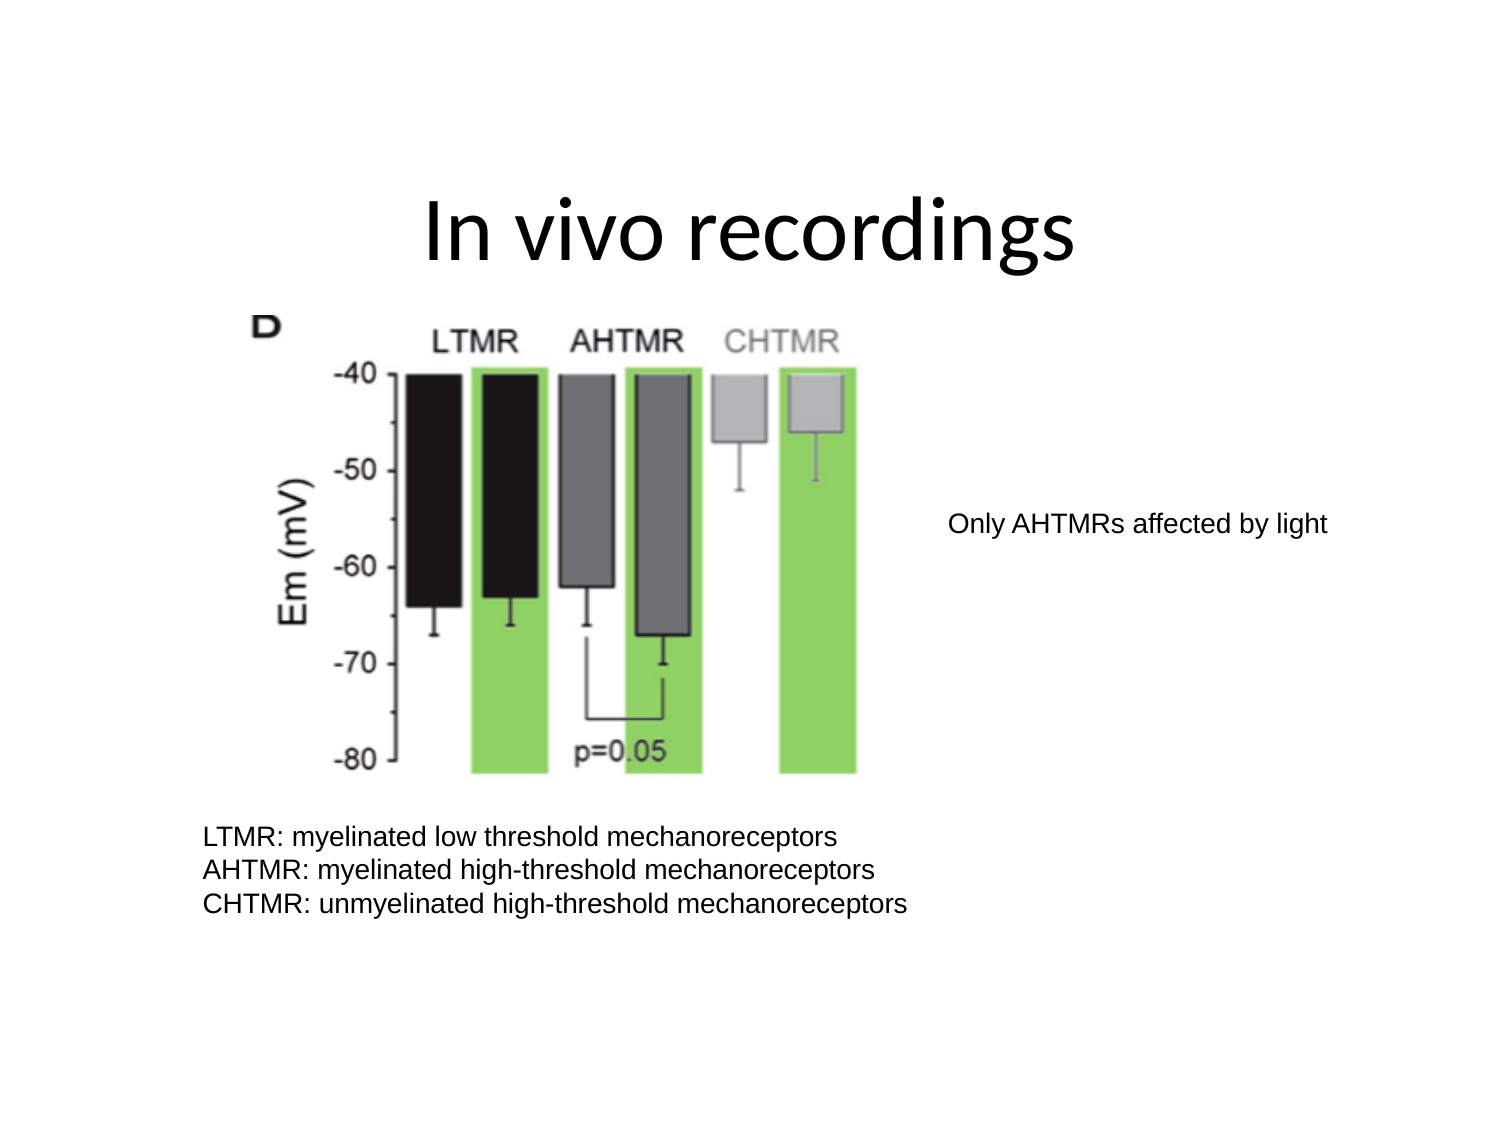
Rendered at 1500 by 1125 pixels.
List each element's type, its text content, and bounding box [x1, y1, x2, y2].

text_box LTMR: myelinated low threshold mechanoreceptors AHTMR: myelinated high-threshold mechanoreceptors CHTMR: unmyelinated high-threshold mechanoreceptors [187, 810, 936, 928]
text_box Only AHTMRs affected by light [932, 498, 1350, 548]
title In vivo recordings [103, 141, 1397, 306]
picture [243, 315, 871, 810]
